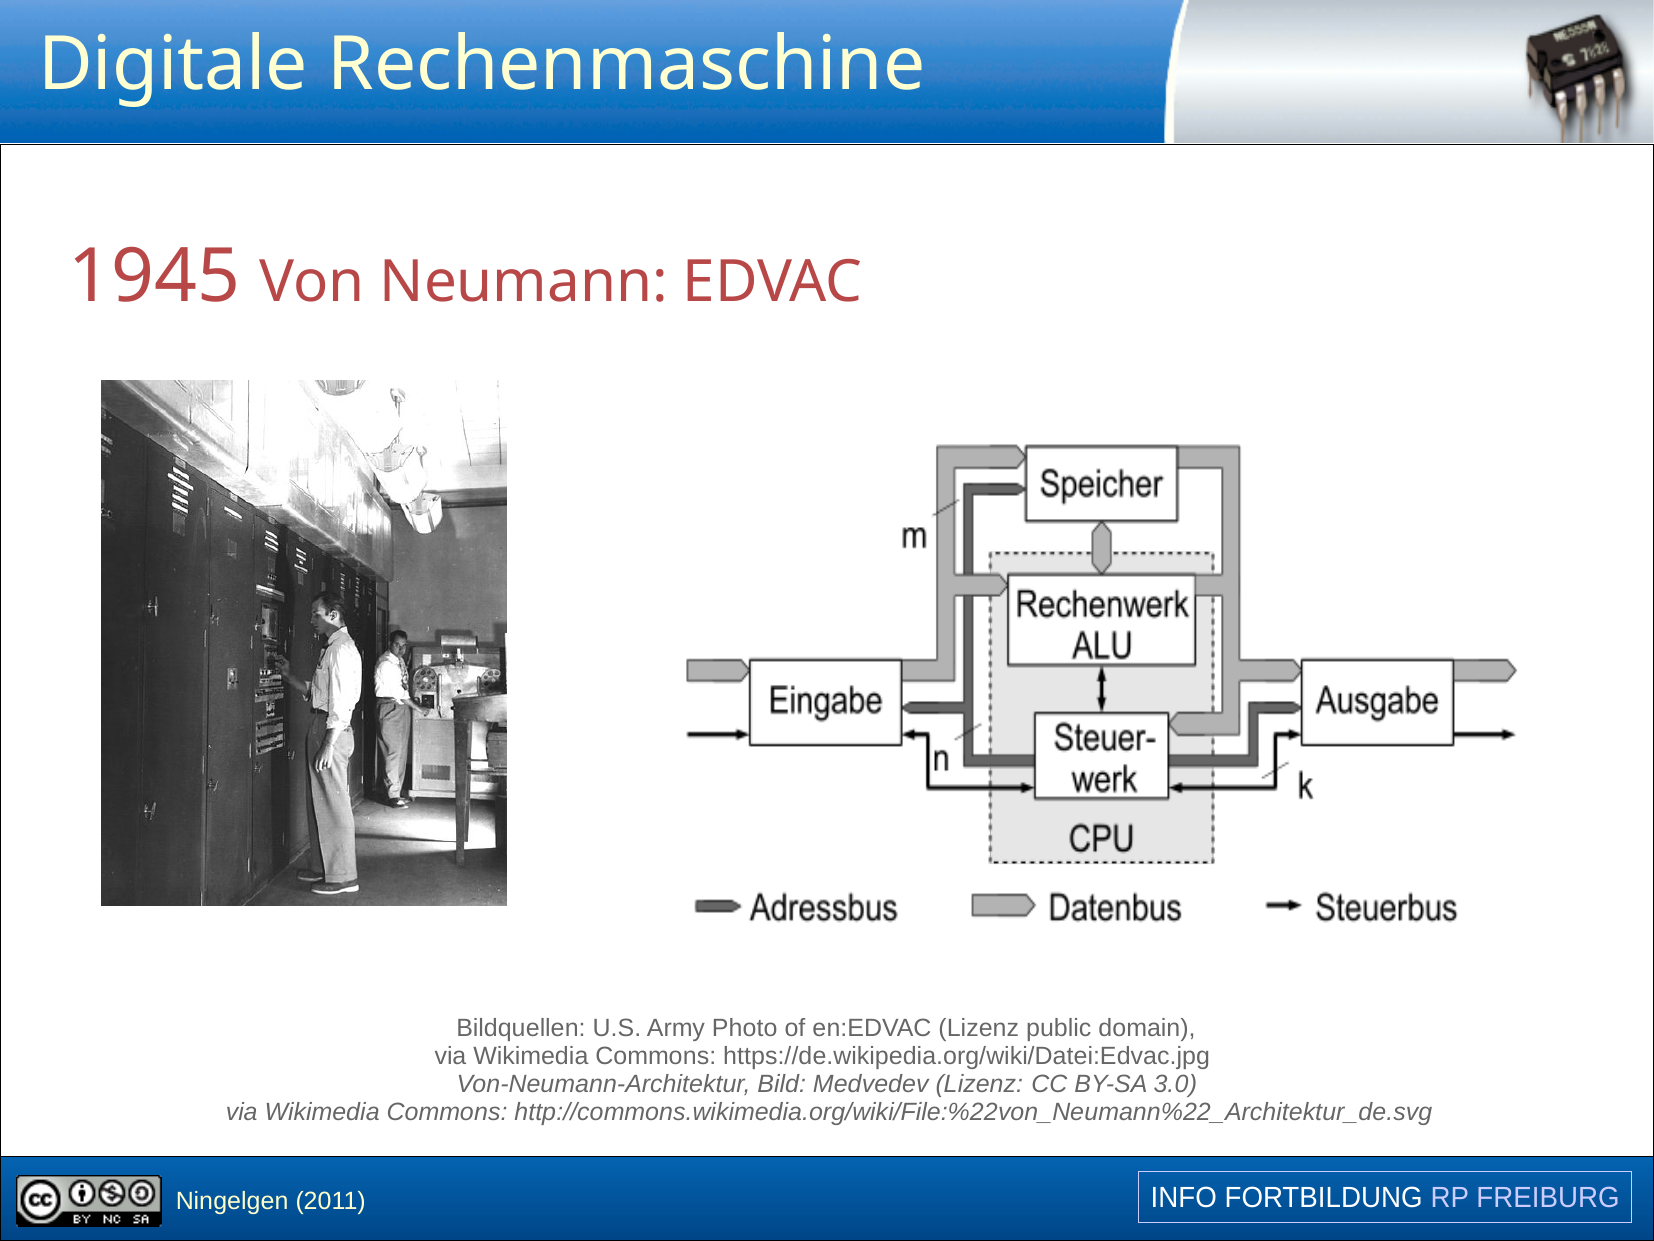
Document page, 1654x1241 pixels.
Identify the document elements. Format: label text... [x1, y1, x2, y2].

text_box Bildquellen: U.S. Army Photo of en:EDVAC (Lizenz public domain), via Wikimedia Commons: https://de.wikipedia.org/wiki/Datei:Edvac.jpg Von-Neumann-Architektur, Bild: Medvedev (Lizenz: CC BY-SA 3.0) via Wikimedia Commons: http://commons.wikimedia.org/wiki/File:%22von_Neumann%22_Architektur_de.svg [0, 1006, 1654, 1134]
picture [16, 1175, 162, 1227]
picture [670, 431, 1534, 943]
text_box 1945 Von Neumann: EDVAC [68, 192, 1209, 354]
title Digitale Rechenmaschine [38, 7, 1491, 215]
picture [101, 380, 507, 906]
picture [0, 0, 1654, 143]
